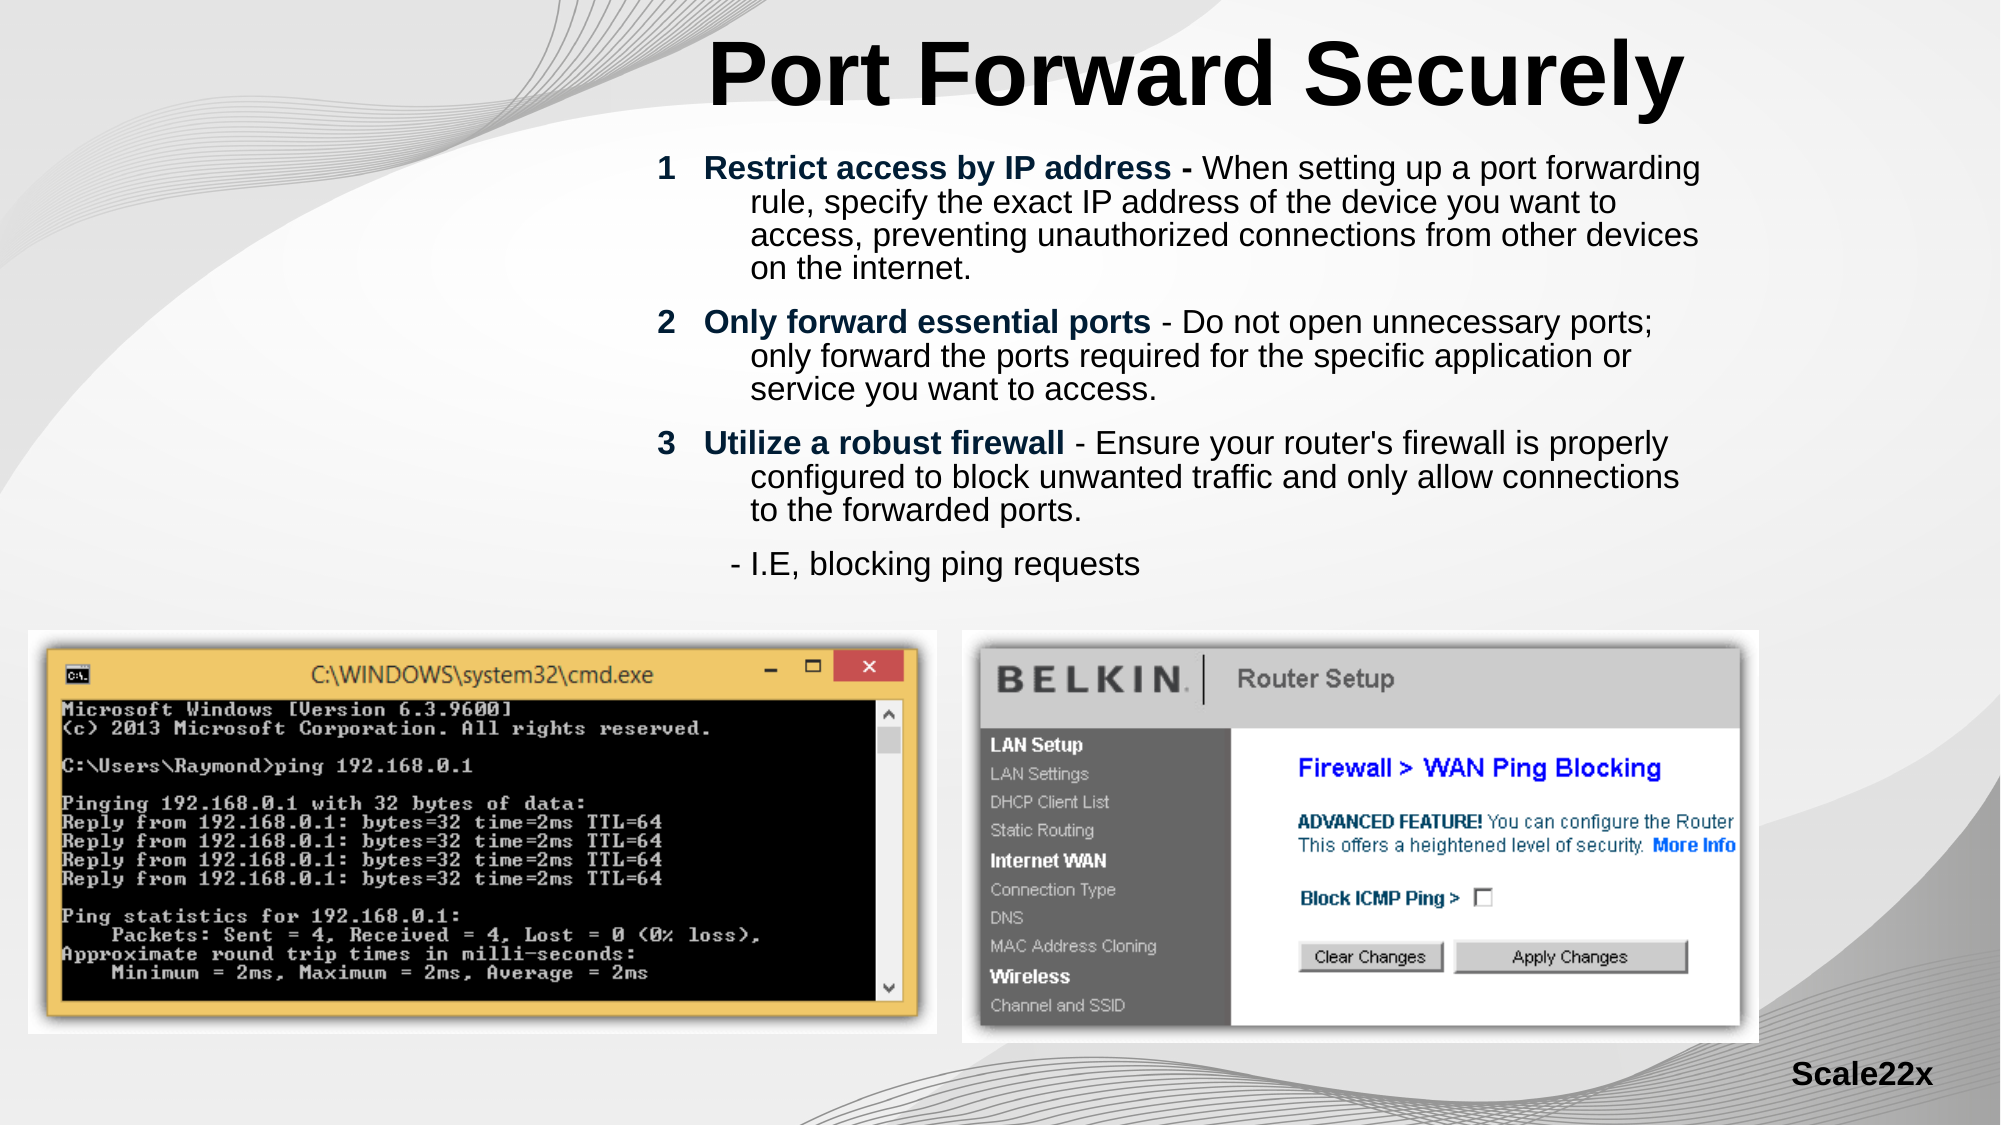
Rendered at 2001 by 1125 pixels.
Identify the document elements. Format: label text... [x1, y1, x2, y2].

text_box Scale22x [1776, 1047, 1975, 1103]
title Port Forward Securely [600, 0, 1795, 156]
list Restrict access by IP address - When setting up a port forwarding rule, specify the exact IP address of the device you want to access, preventing unauthorized connections from other devices on the internet. Only forward essential ports - Do not open unnecessary ports; only forward the ports required for the specific application or service you want to access. Utilize a robust firewall - Ensure your router's firewall is properly configured to block unwanted traffic and only allow connections to the forwarded ports. - I.E, blocking ping requests [640, 145, 1727, 727]
picture [0, 0, 2001, 1125]
